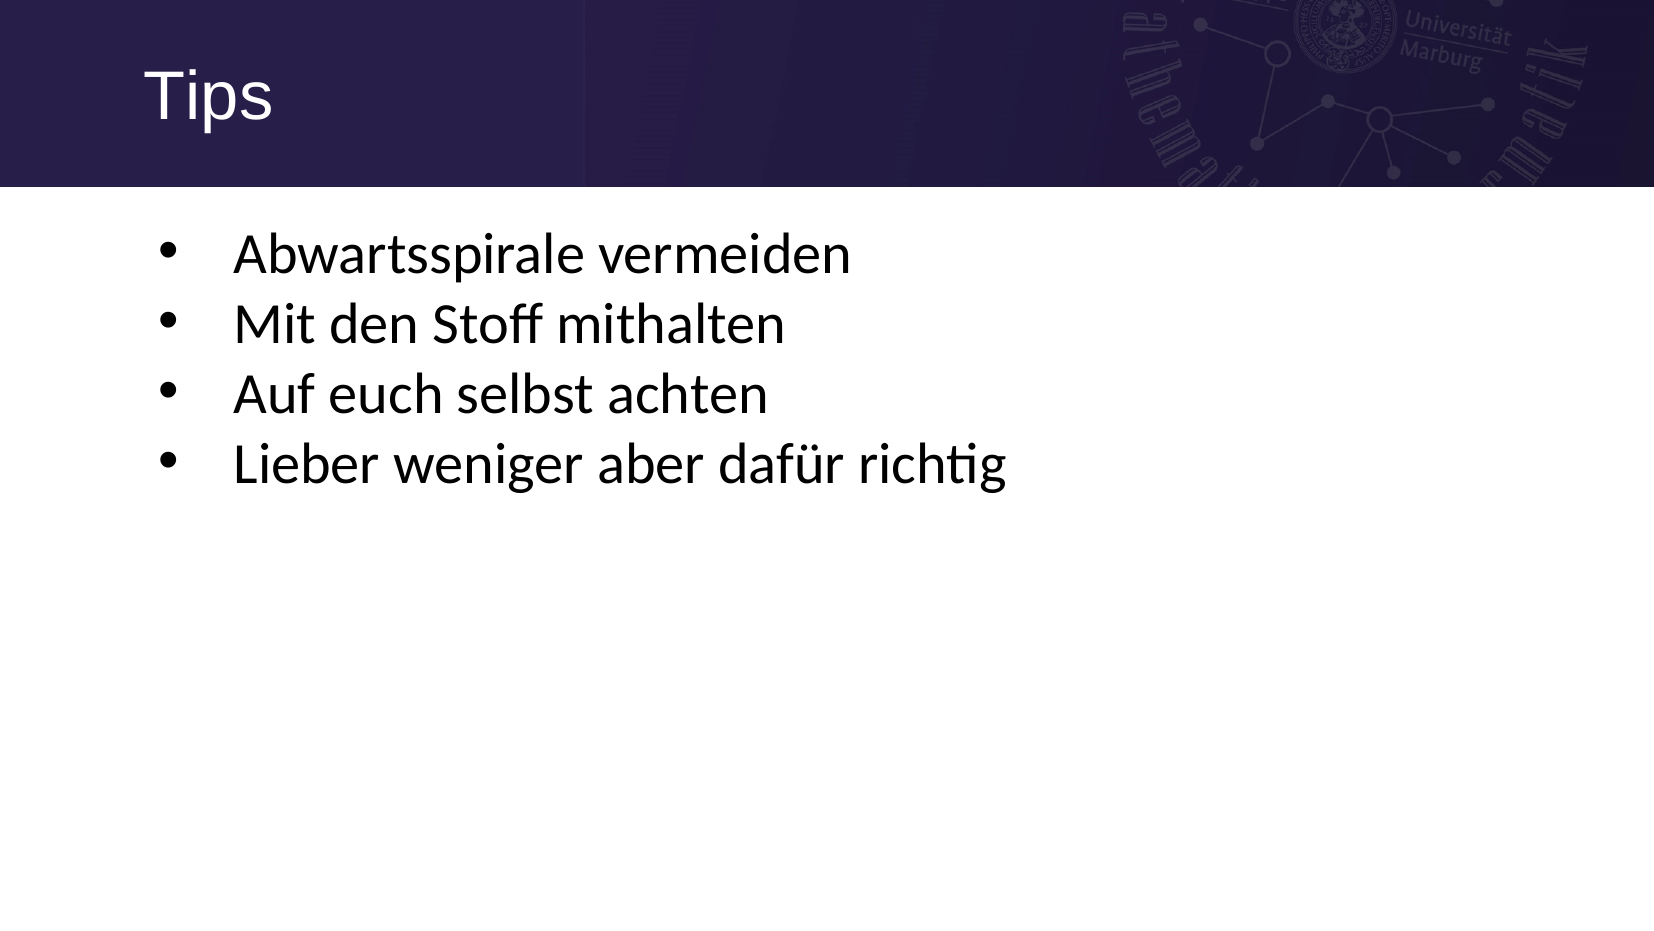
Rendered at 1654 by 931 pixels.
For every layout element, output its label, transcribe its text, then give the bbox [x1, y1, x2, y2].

text_box Abwartsspirale vermeiden Mit den Stoff mithalten Auf euch selbst achten Lieber weniger aber dafür richtig [143, 207, 1570, 601]
picture [0, 0, 1654, 187]
text_box Tips [143, 14, 1260, 170]
